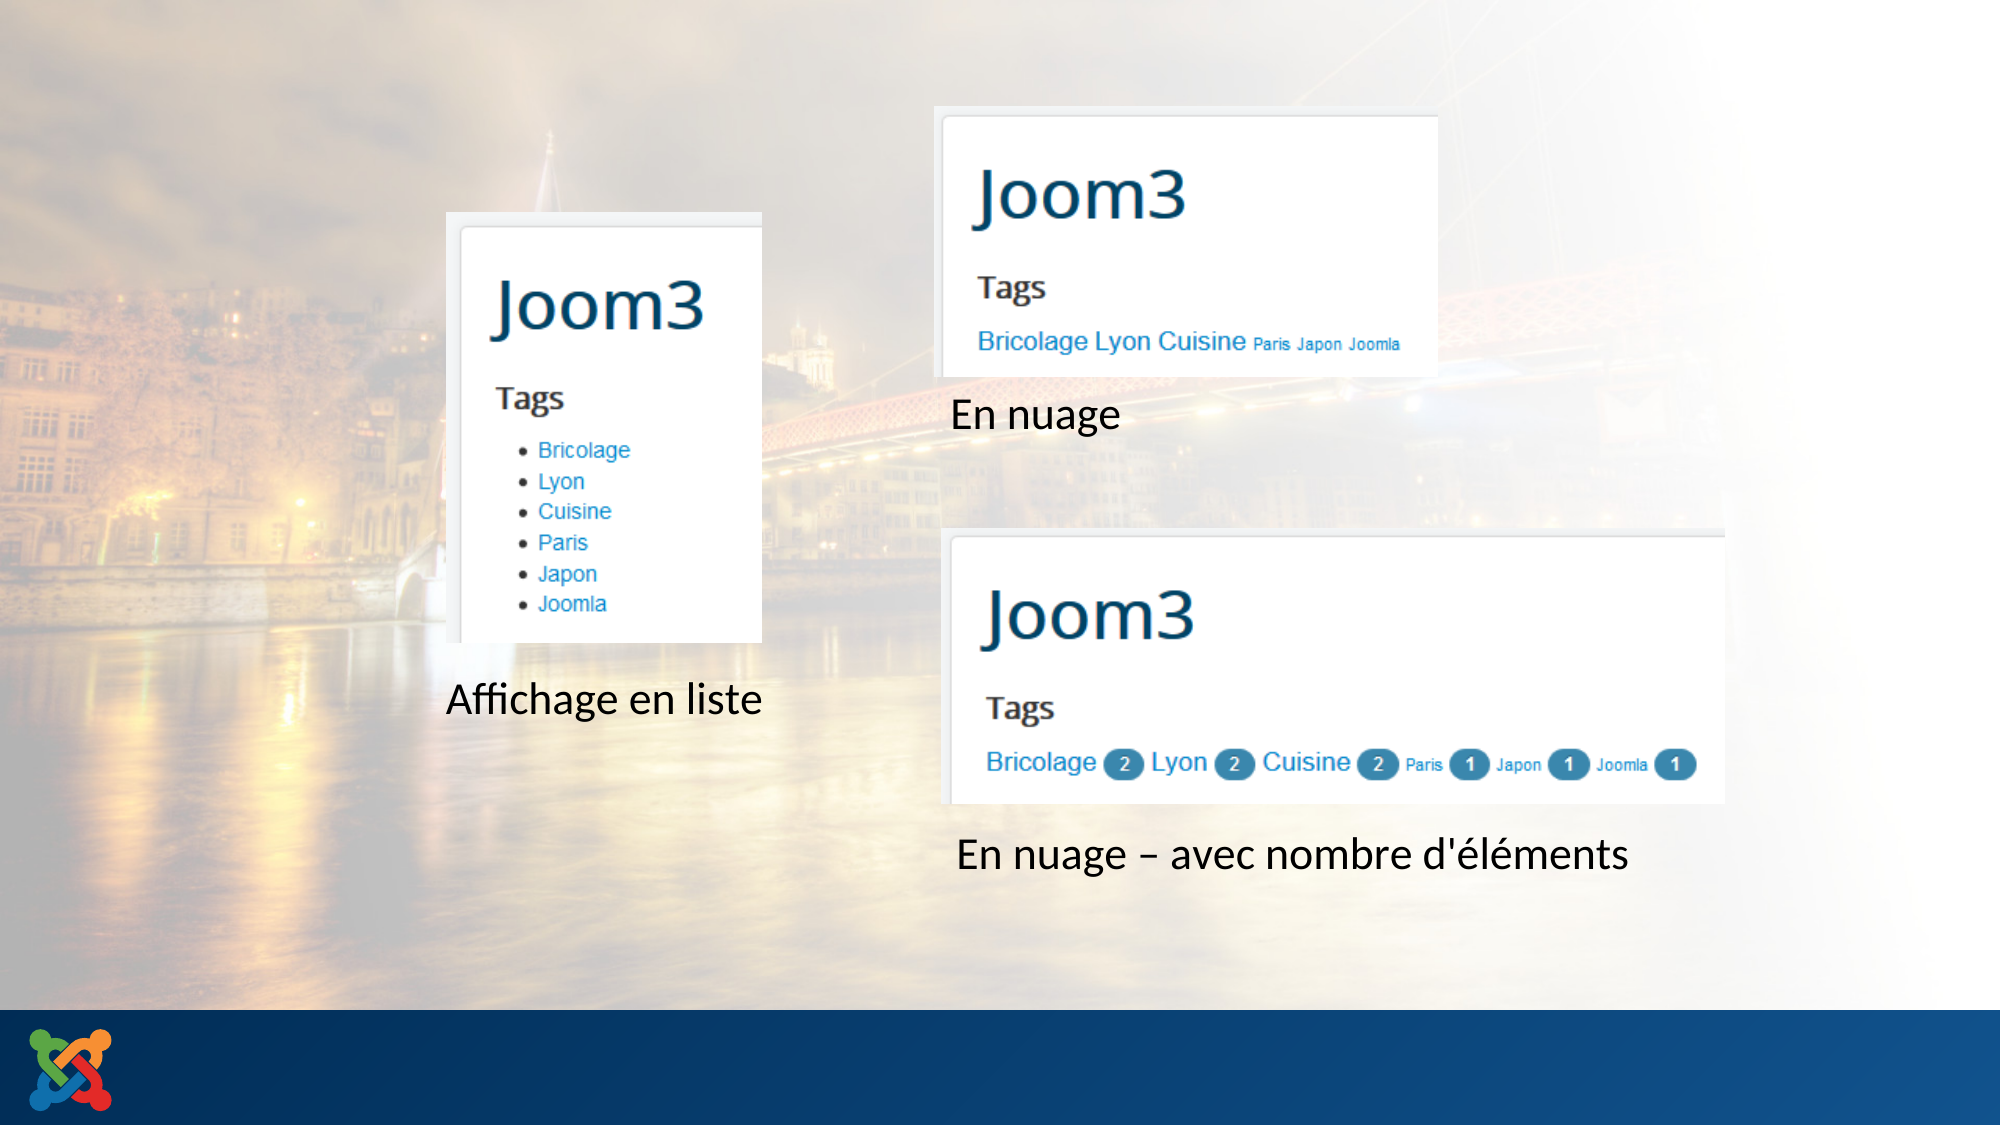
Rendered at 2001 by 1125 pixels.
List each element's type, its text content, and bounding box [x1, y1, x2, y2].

text_box [0, 1010, 2000, 1125]
text_box En nuage [935, 376, 1137, 447]
text_box Affichage en liste [431, 661, 780, 732]
text_box En nuage – avec nombre d'éléments [941, 816, 1645, 886]
picture [29, 1028, 112, 1112]
picture [0, 0, 2001, 1125]
